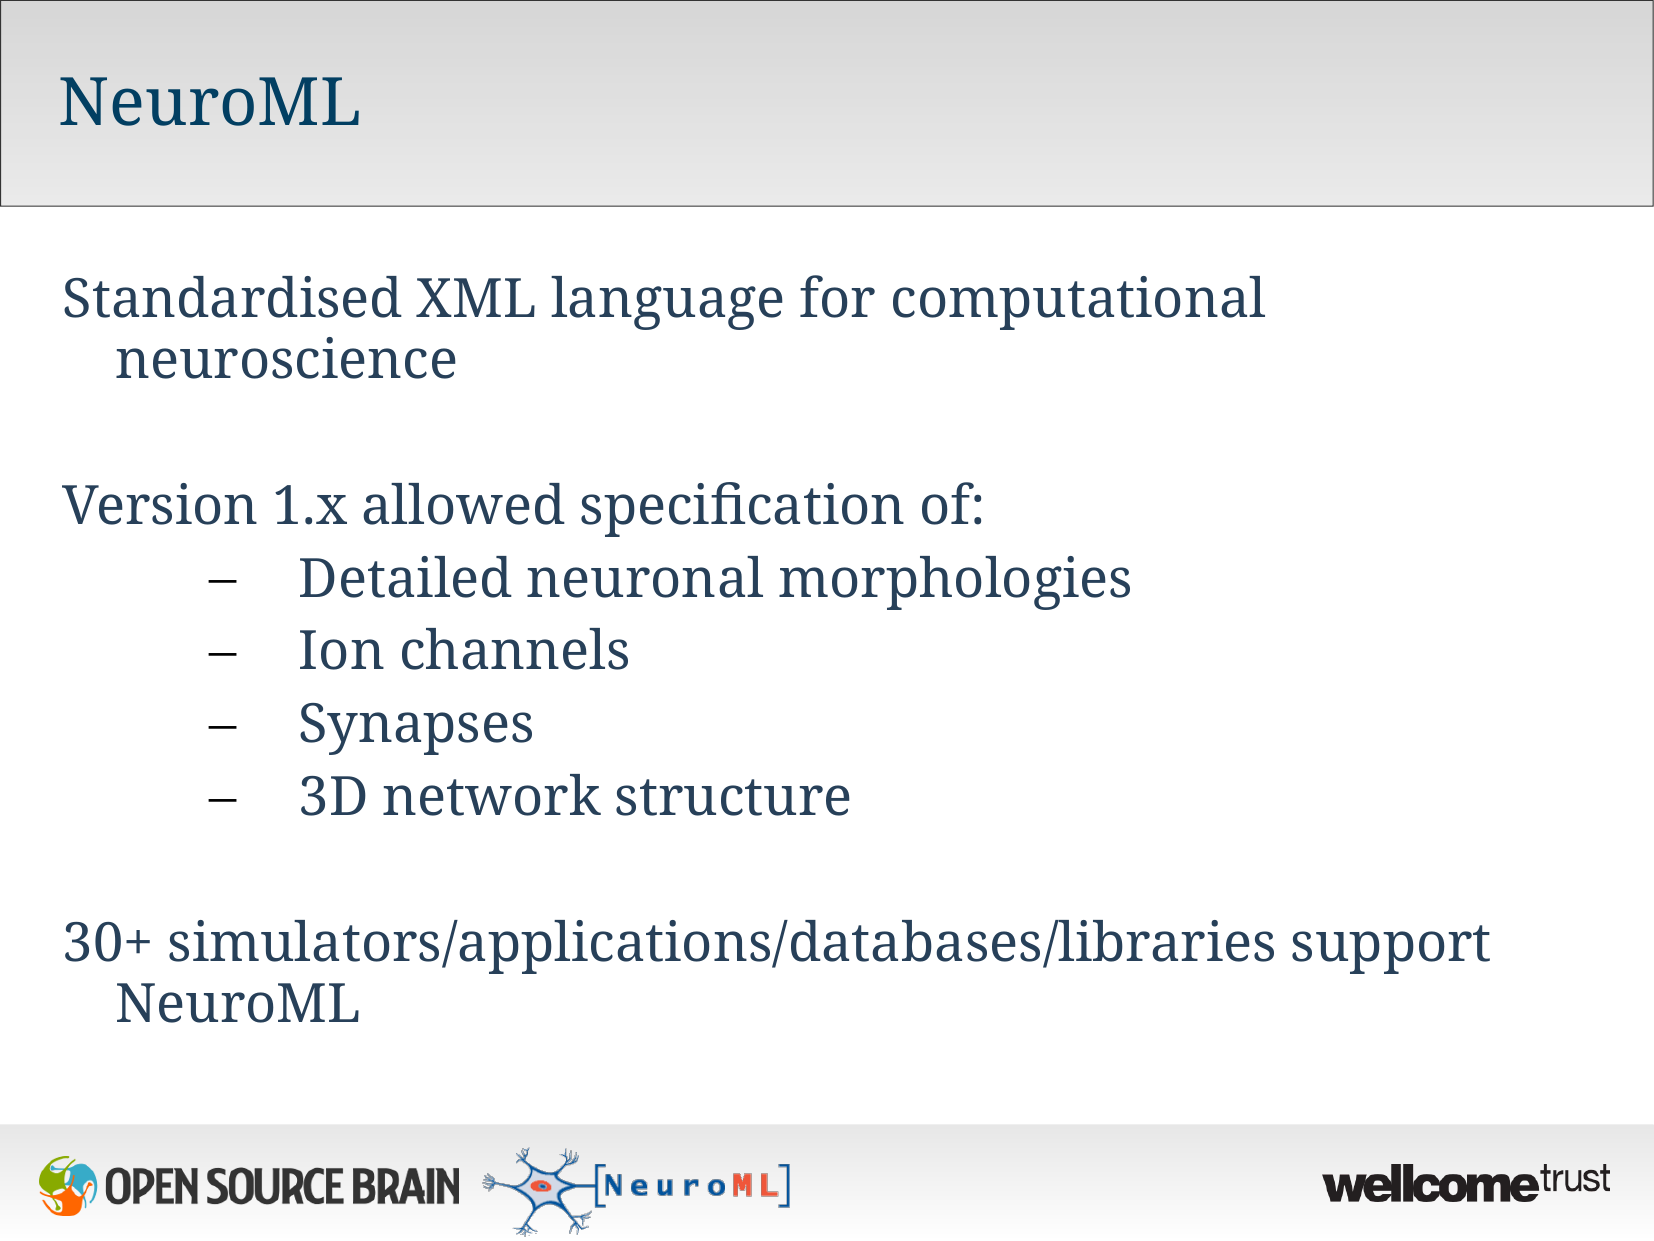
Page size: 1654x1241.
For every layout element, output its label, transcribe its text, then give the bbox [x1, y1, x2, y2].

title NeuroML [59, 14, 1595, 192]
picture [39, 1156, 459, 1216]
list Standardised XML language for computational neuroscience Version 1.x allowed specification of: Detailed neuronal morphologies Ion channels Synapses 3D network structure 30+ simulators/applications/databases/libraries support NeuroML [59, 265, 1610, 1180]
picture [1322, 1180, 1610, 1202]
picture [482, 1180, 790, 1237]
